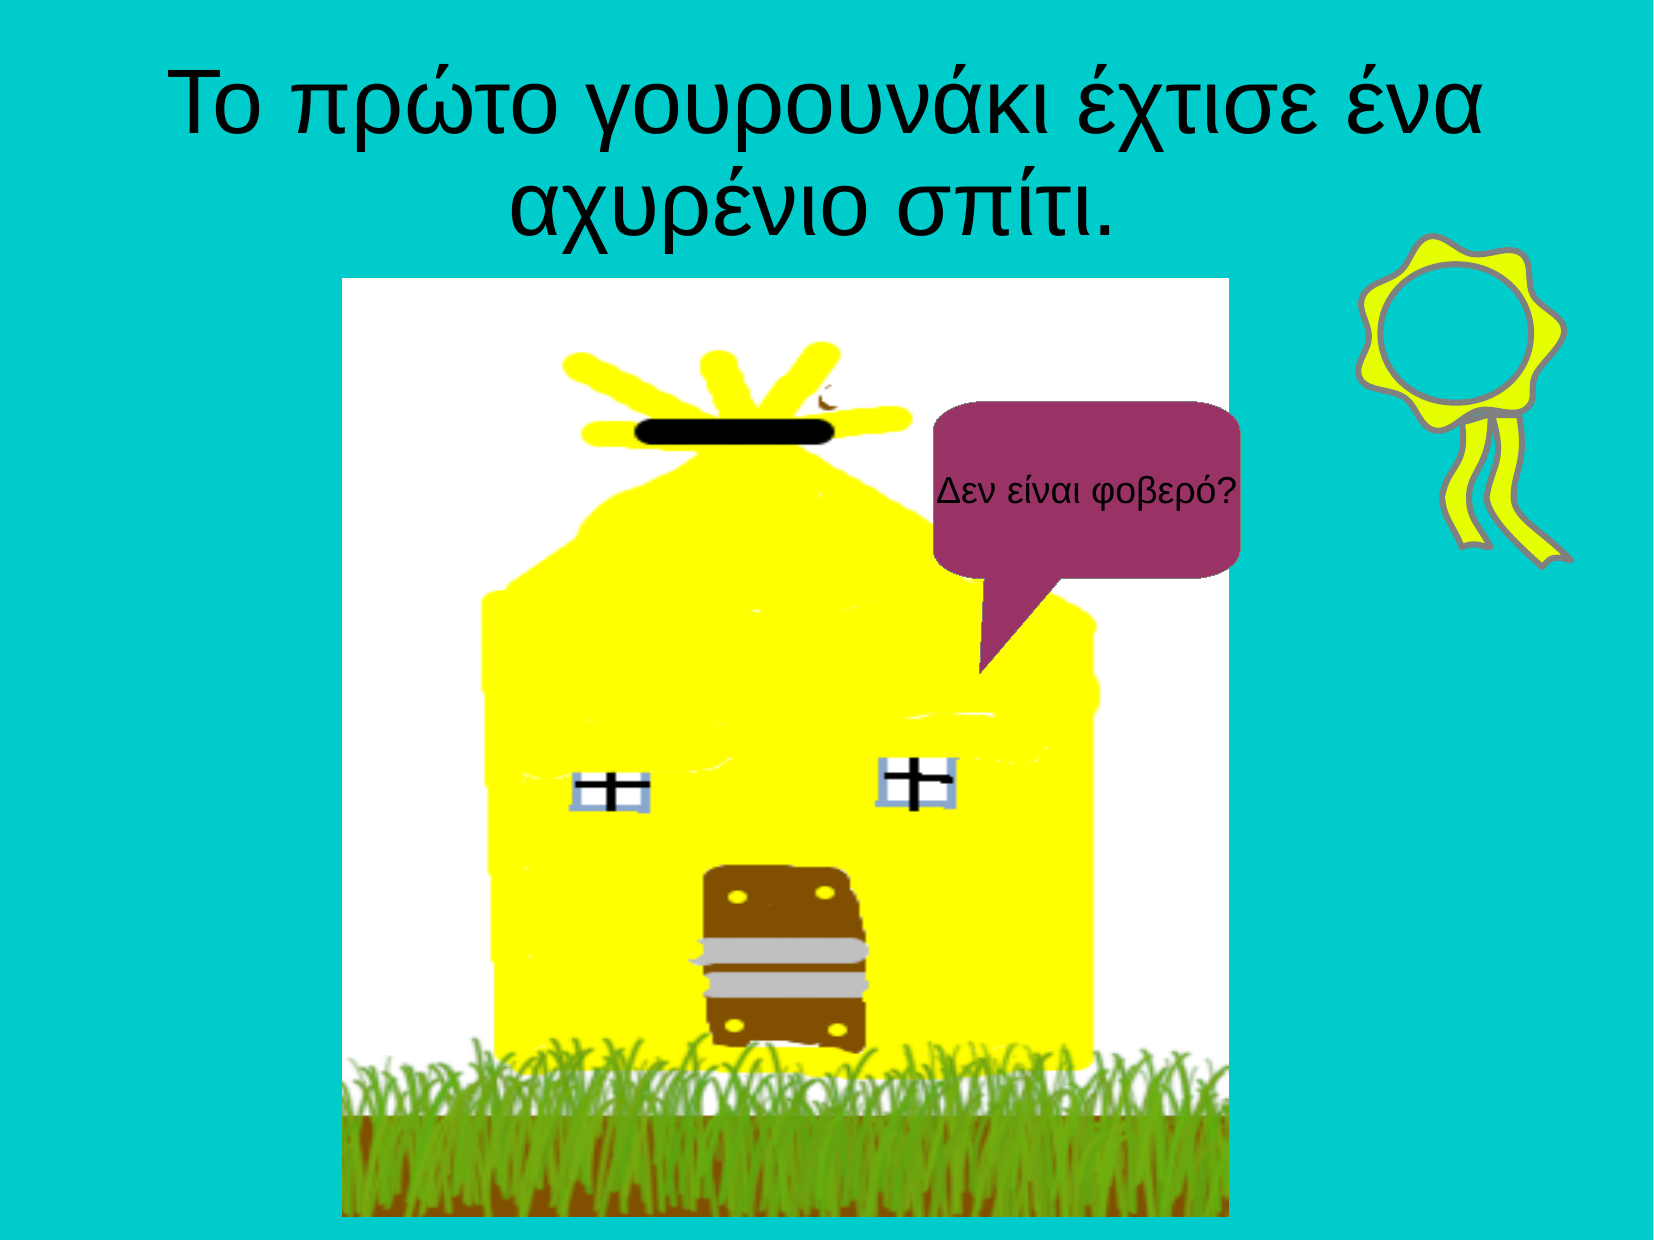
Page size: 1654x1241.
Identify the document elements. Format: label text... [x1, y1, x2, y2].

picture [342, 278, 1229, 1217]
text_box Δεν είναι φοβερό? [933, 401, 1241, 674]
text_box [1358, 236, 1571, 567]
title Το πρώτο γουρουνάκι έχτισε ένα αχυρένιο σπίτι. [82, 49, 1571, 257]
